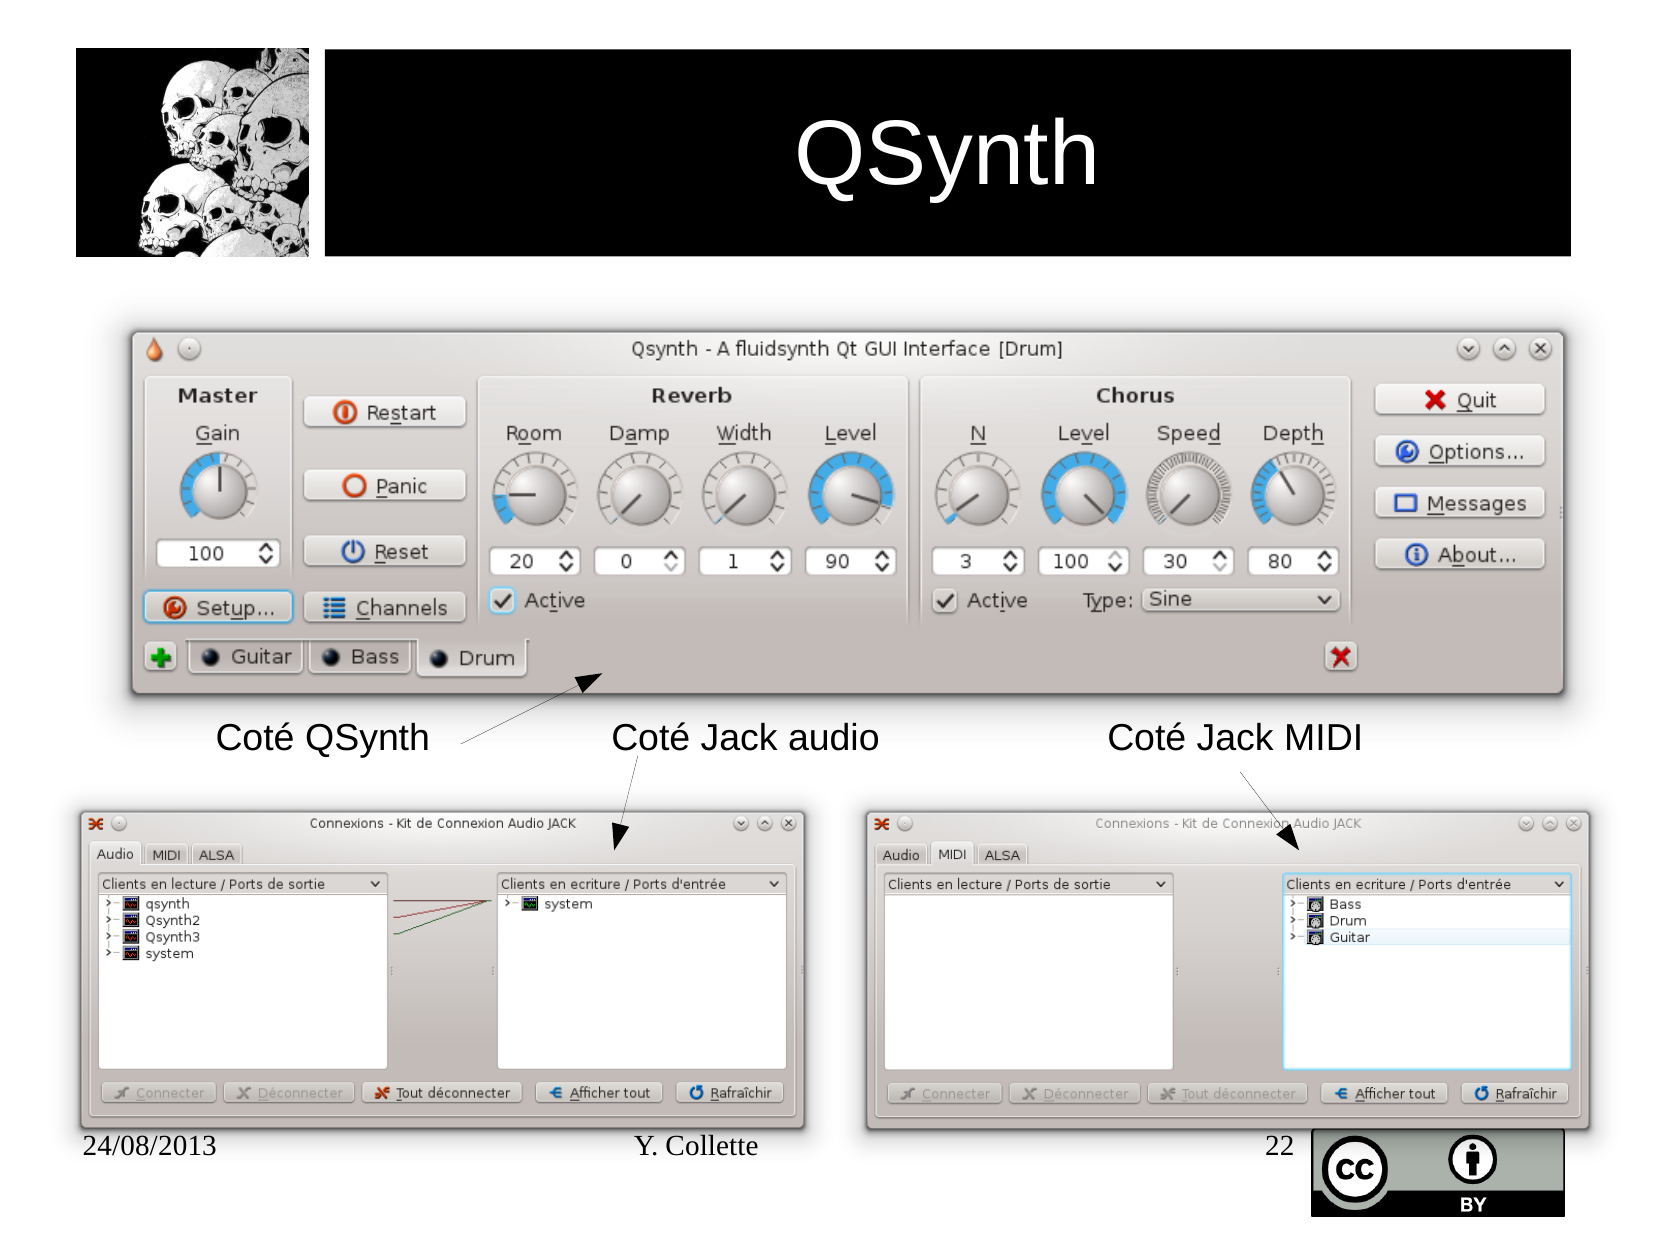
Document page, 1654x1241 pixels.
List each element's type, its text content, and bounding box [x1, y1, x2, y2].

text_box Coté Jack audio [596, 708, 910, 766]
title QSynth [324, 49, 1571, 257]
picture [76, 48, 309, 257]
text_box Coté QSynth [200, 708, 461, 766]
picture [70, 270, 1626, 756]
text_box Coté Jack MIDI [1092, 708, 1406, 766]
picture [40, 771, 1630, 1217]
